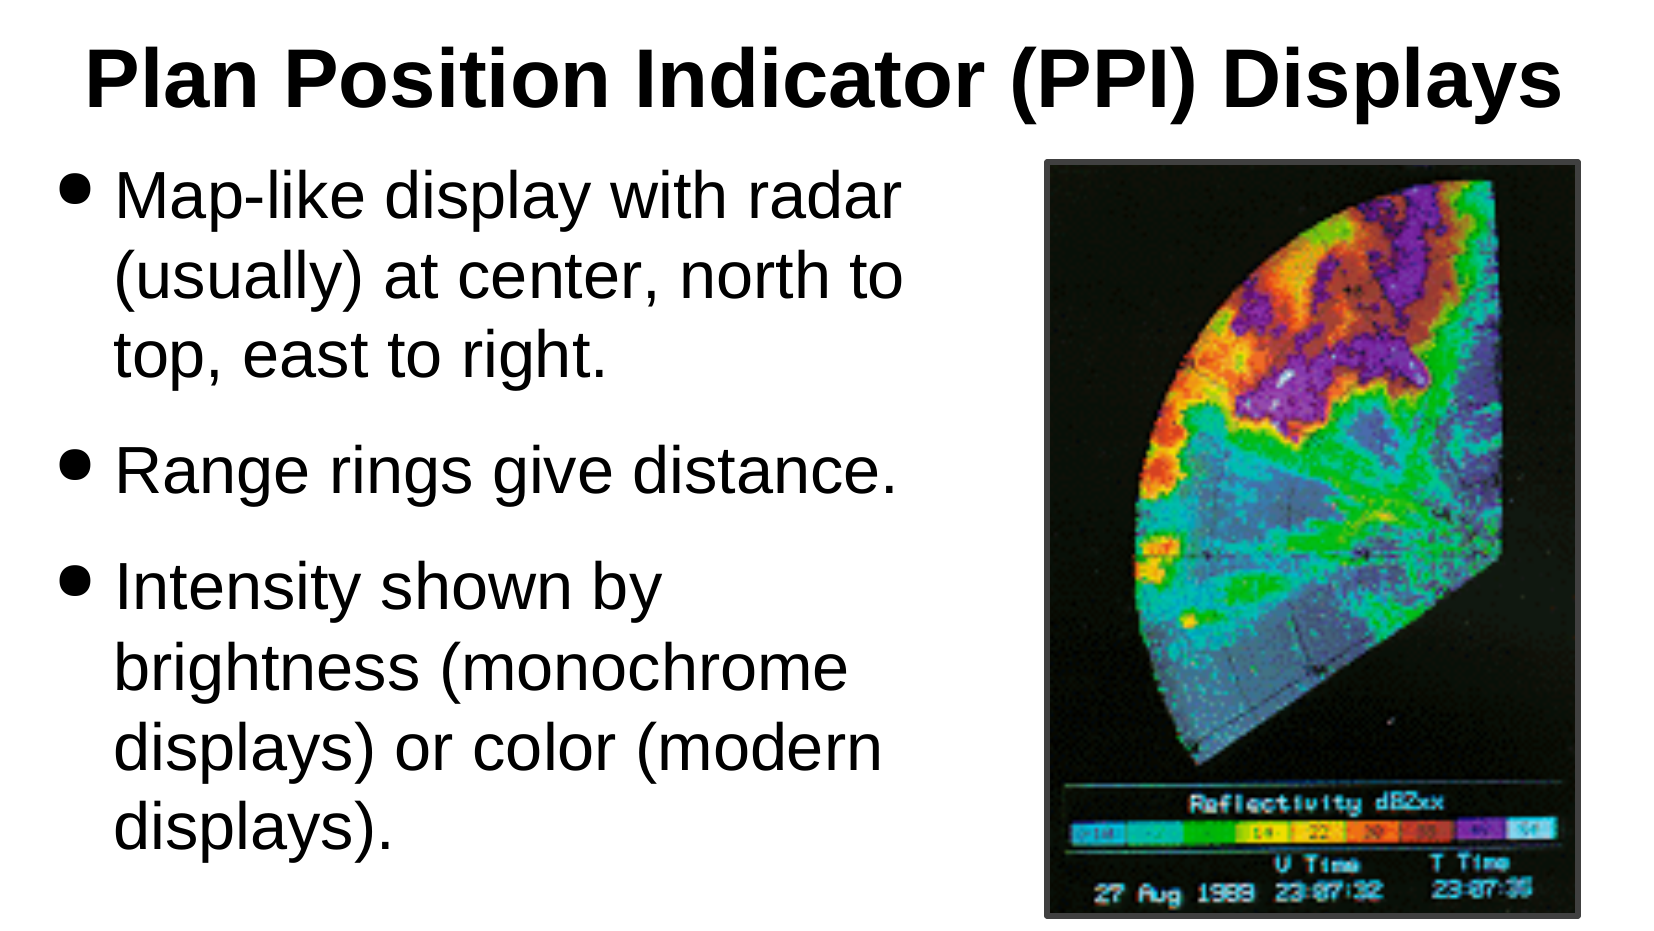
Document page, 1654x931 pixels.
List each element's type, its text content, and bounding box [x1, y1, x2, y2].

picture [1050, 165, 1575, 913]
title Plan Position Indicator (PPI) Displays [0, 23, 1654, 125]
text_box Map-like display with radar (usually) at center, north to top, east to right. Range rings give distance. Intensity shown by brightness (monochrome displays) or color (modern displays). [23, 144, 976, 871]
